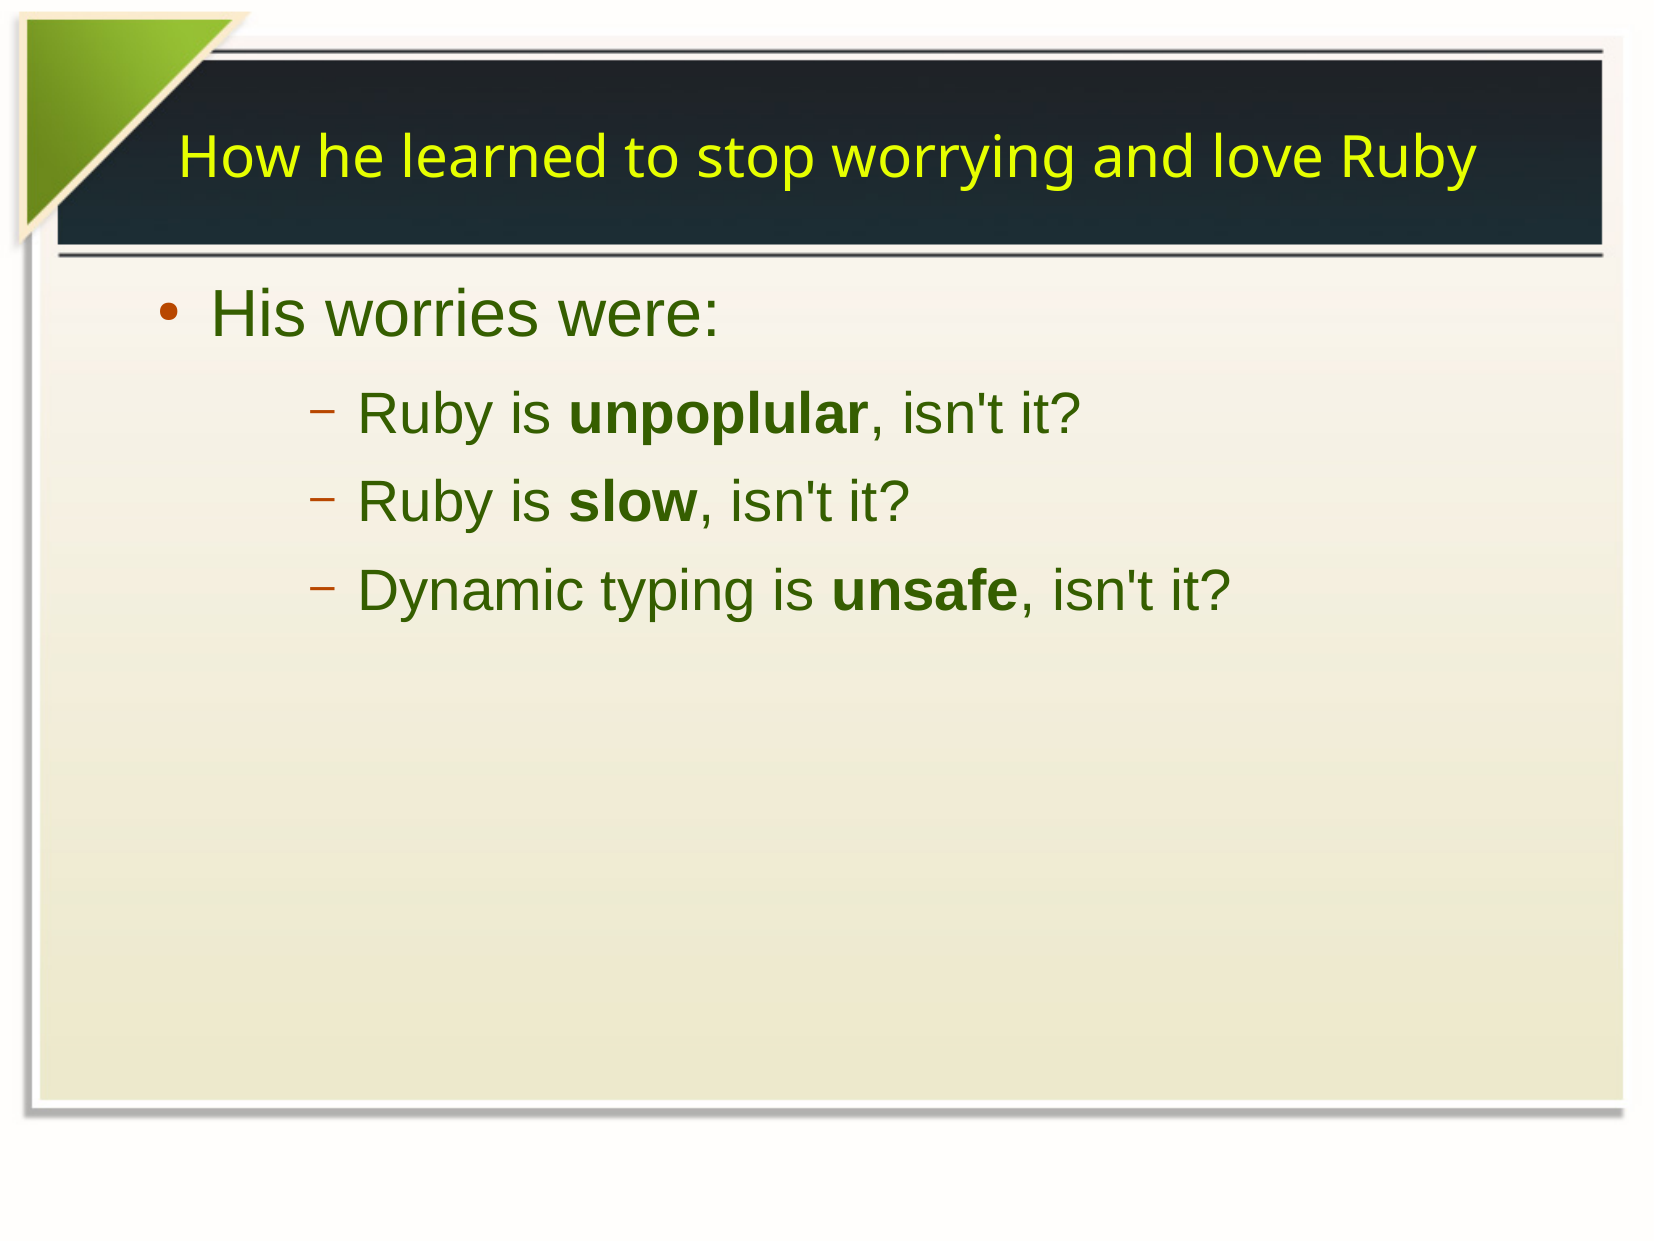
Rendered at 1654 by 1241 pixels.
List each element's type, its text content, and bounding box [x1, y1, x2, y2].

picture [0, 0, 1654, 1241]
list His worries were: Ruby is unpoplular, isn't it? Ruby is slow, isn't it? Dynamic typing is unsafe, isn't it? [121, 276, 1534, 1087]
title How he learned to stop worrying and love Ruby [121, 73, 1534, 237]
